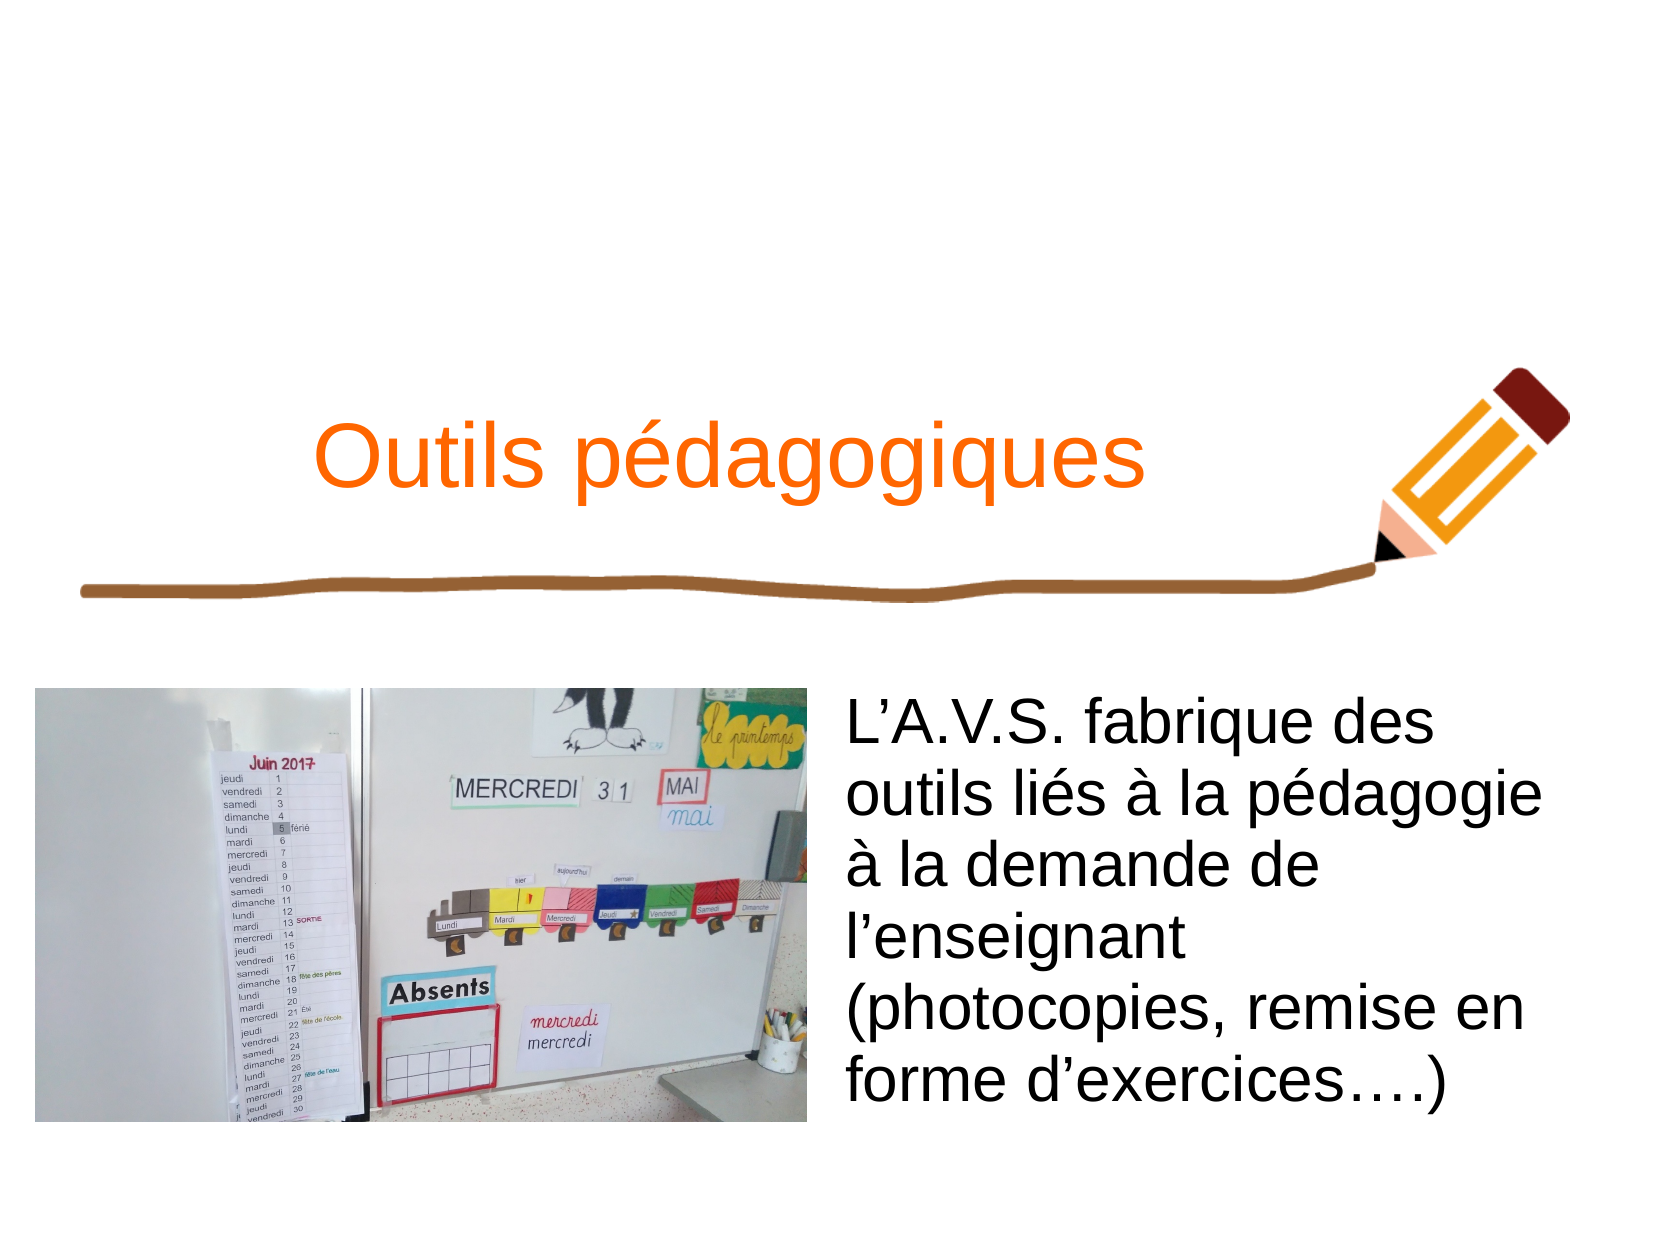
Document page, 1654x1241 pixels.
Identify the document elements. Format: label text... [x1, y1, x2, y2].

title Outils pédagogiques [82, 352, 1379, 560]
picture [35, 688, 807, 1123]
picture [80, 367, 1570, 603]
list L’A.V.S. fabrique des outils liés à la pédagogie à la demande de l’enseignant (photocopies, remise en forme d’exercices….) [845, 685, 1572, 1177]
